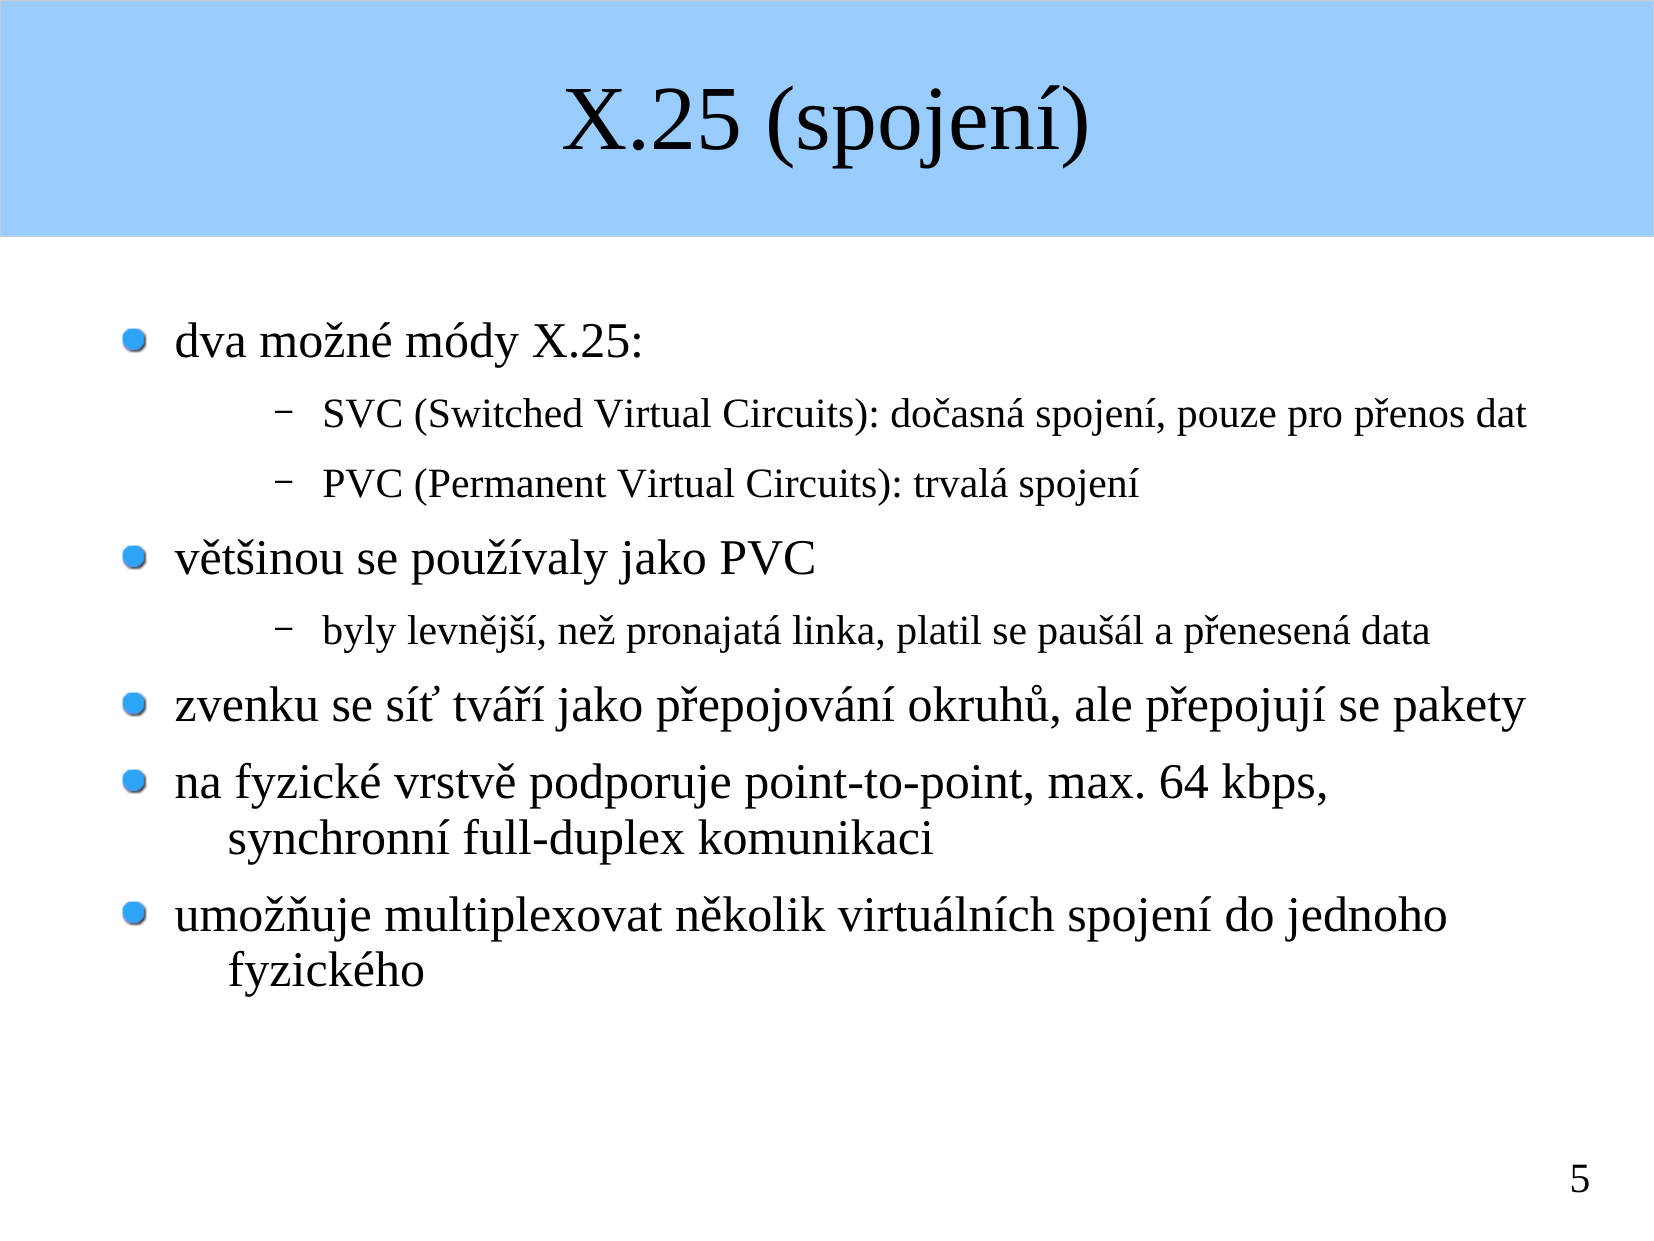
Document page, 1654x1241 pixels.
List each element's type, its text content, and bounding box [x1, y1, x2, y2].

title X.25 (spojení) [0, 0, 1654, 237]
list dva možné módy X.25: SVC (Switched Virtual Circuits): dočasná spojení, pouze pro přenos dat PVC (Permanent Virtual Circuits): trvalá spojení většinou se používaly jako PVC byly levnější, než pronajatá linka, platil se paušál a přenesená data zvenku se síť tváří jako přepojování okruhů, ale přepojují se pakety na fyzické vrstvě podporuje point-to-point, max. 64 kbps, synchronní full-duplex komunikaci umožňuje multiplexovat několik virtuálních spojení do jednoho fyzického [86, 312, 1560, 1144]
